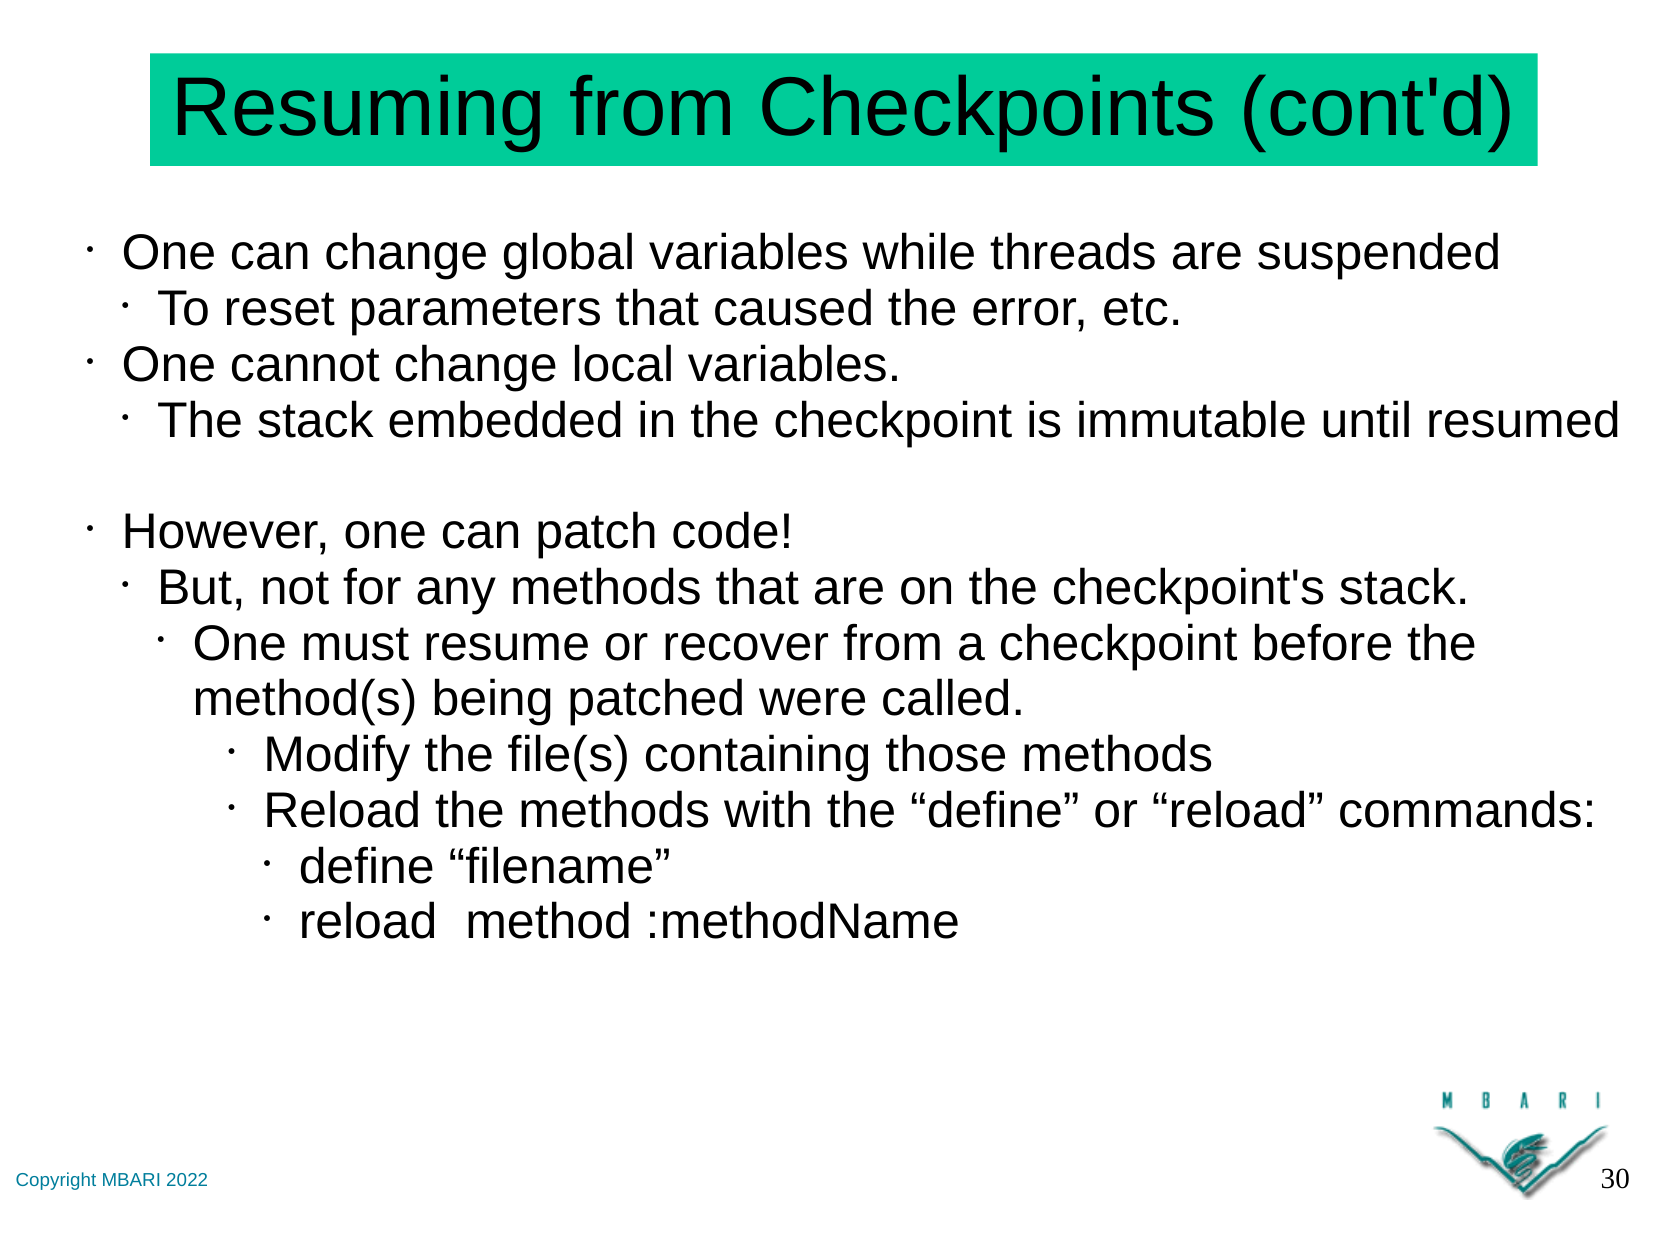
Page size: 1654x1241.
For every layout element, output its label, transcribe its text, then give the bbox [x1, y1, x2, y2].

text_box Resuming from Checkpoints (cont'd) [150, 53, 1538, 166]
text_box One can change global variables while threads are suspended To reset parameters that caused the error, etc. One cannot change local variables. The stack embedded in the checkpoint is immutable until resumed However, one can patch code! But, not for any methods that are on the checkpoint's stack. One must resume or recover from a checkpoint before the method(s) being patched were called. Modify the file(s) containing those methods Reload the methods with the “define” or “reload” commands: define “filename” reload method :methodName [36, 217, 1637, 1013]
picture [1426, 1091, 1613, 1200]
